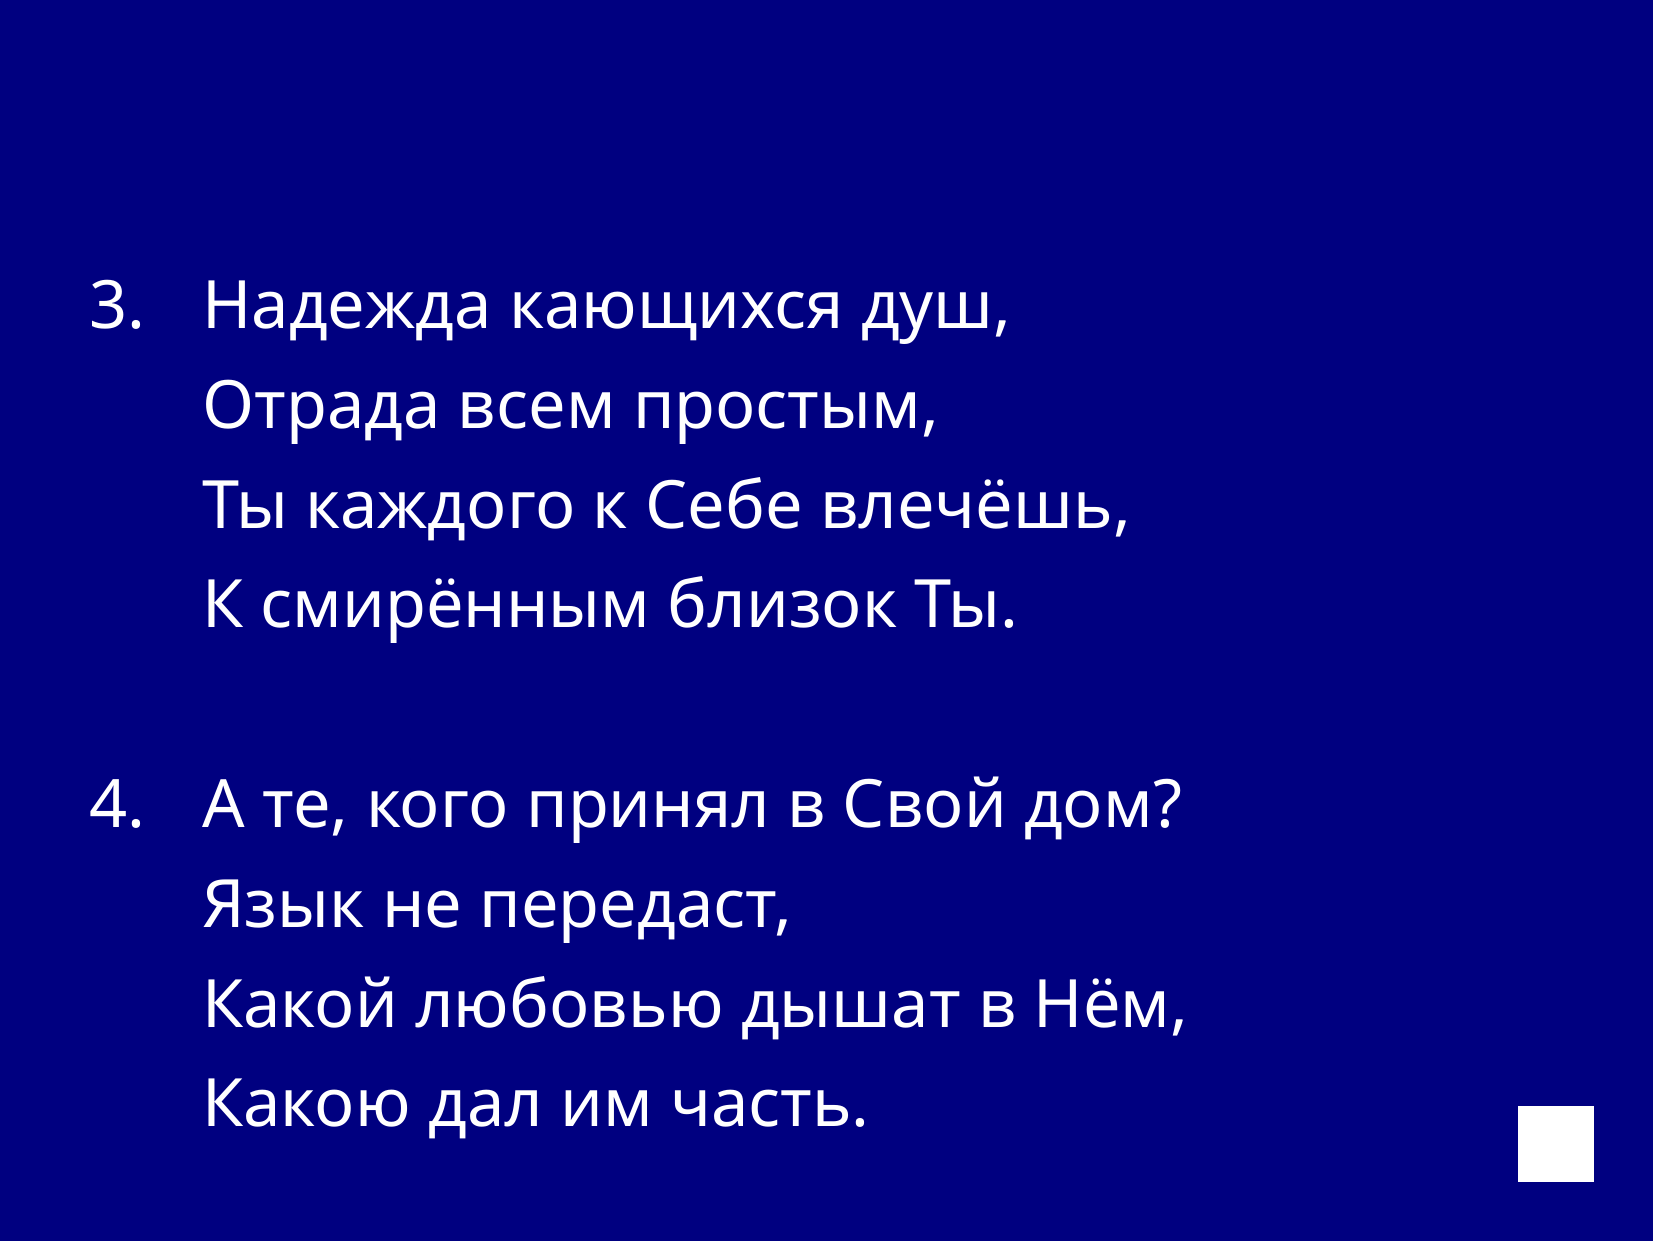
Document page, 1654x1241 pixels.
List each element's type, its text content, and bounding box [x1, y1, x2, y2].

text_box 3. Надежда кающихся душ, Отрада всем простым, Ты каждого к Себе влечёшь, К смирённым близок Ты. 4. А те, кого принял в Свой дом? Язык не передаст, Какой любовью дышат в Нём, Какою дал им часть. [75, 150, 1576, 1163]
text_box [1518, 1106, 1594, 1182]
